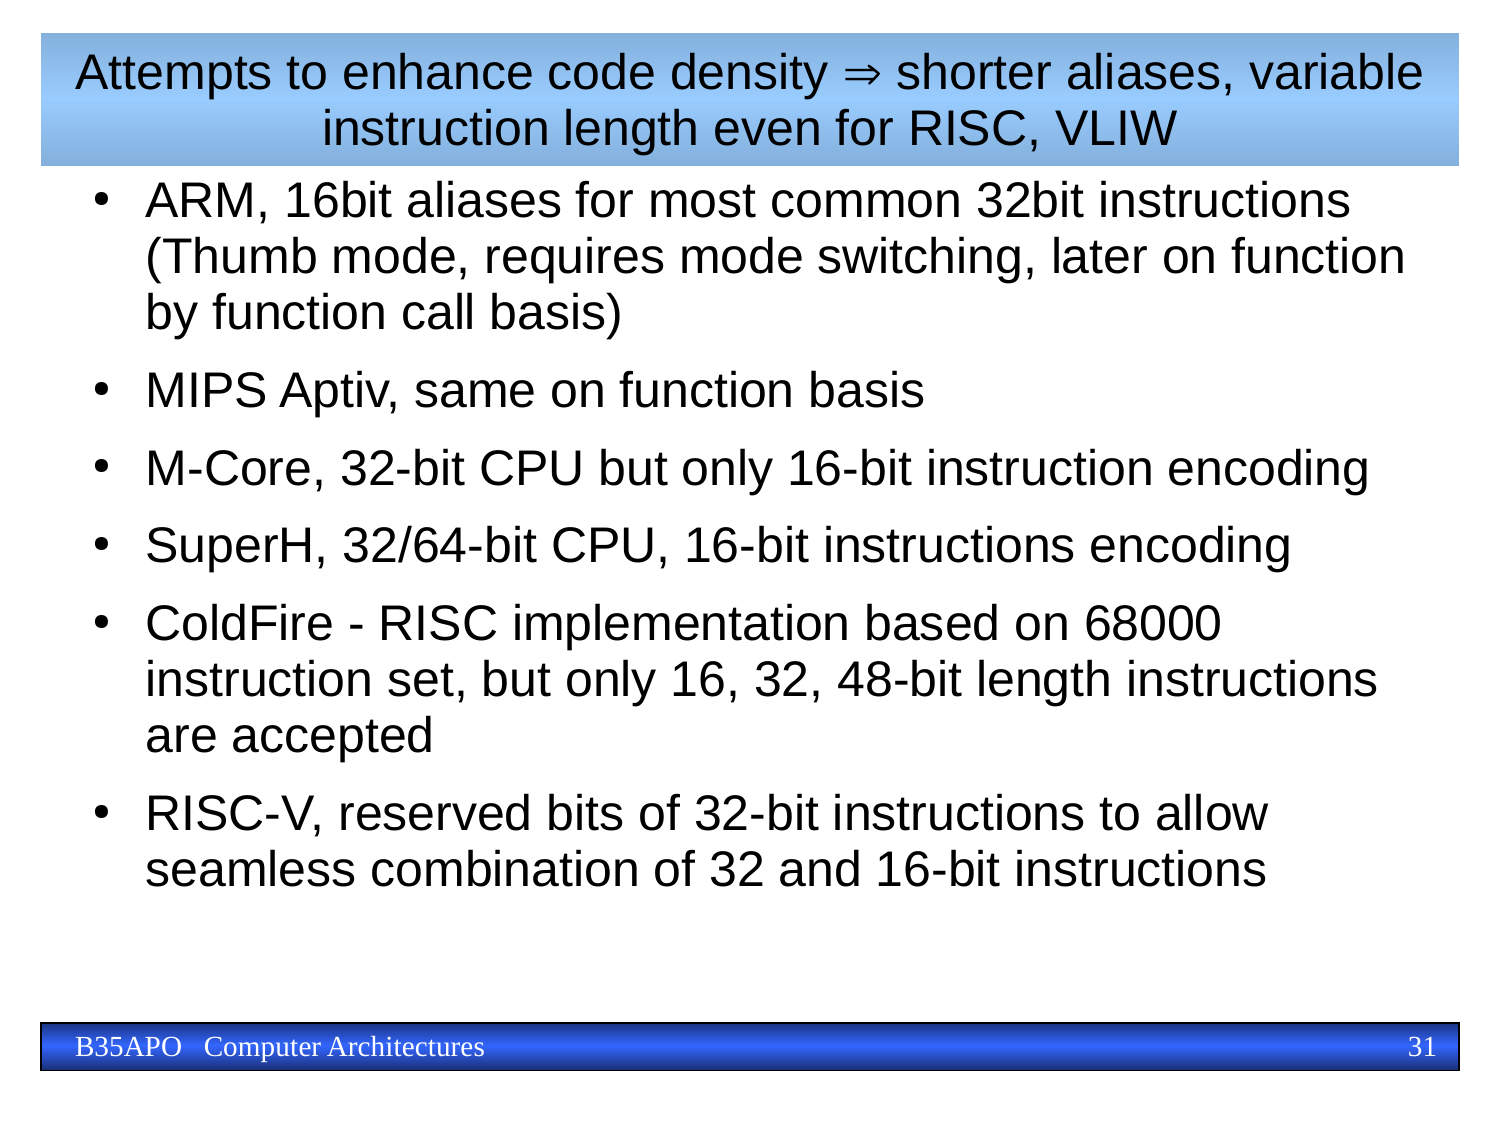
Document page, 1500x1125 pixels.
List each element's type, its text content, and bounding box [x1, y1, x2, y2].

title Attempts to enhance code density ⇒ shorter aliases, variable instruction length even for RISC, VLIW [41, 33, 1459, 166]
list ARM, 16bit aliases for most common 32bit instructions (Thumb mode, requires mode switching, later on function by function call basis) MIPS Aptiv, same on function basis M-Core, 32-bit CPU but only 16-bit instruction encoding SuperH, 32/64-bit CPU, 16-bit instructions encoding ColdFire - RISC implementation based on 68000 instruction set, but only 16, 32, 48-bit length instructions are accepted RISC-V, reserved bits of 32-bit instructions to allow seamless combination of 32 and 16-bit instructions [75, 172, 1426, 916]
